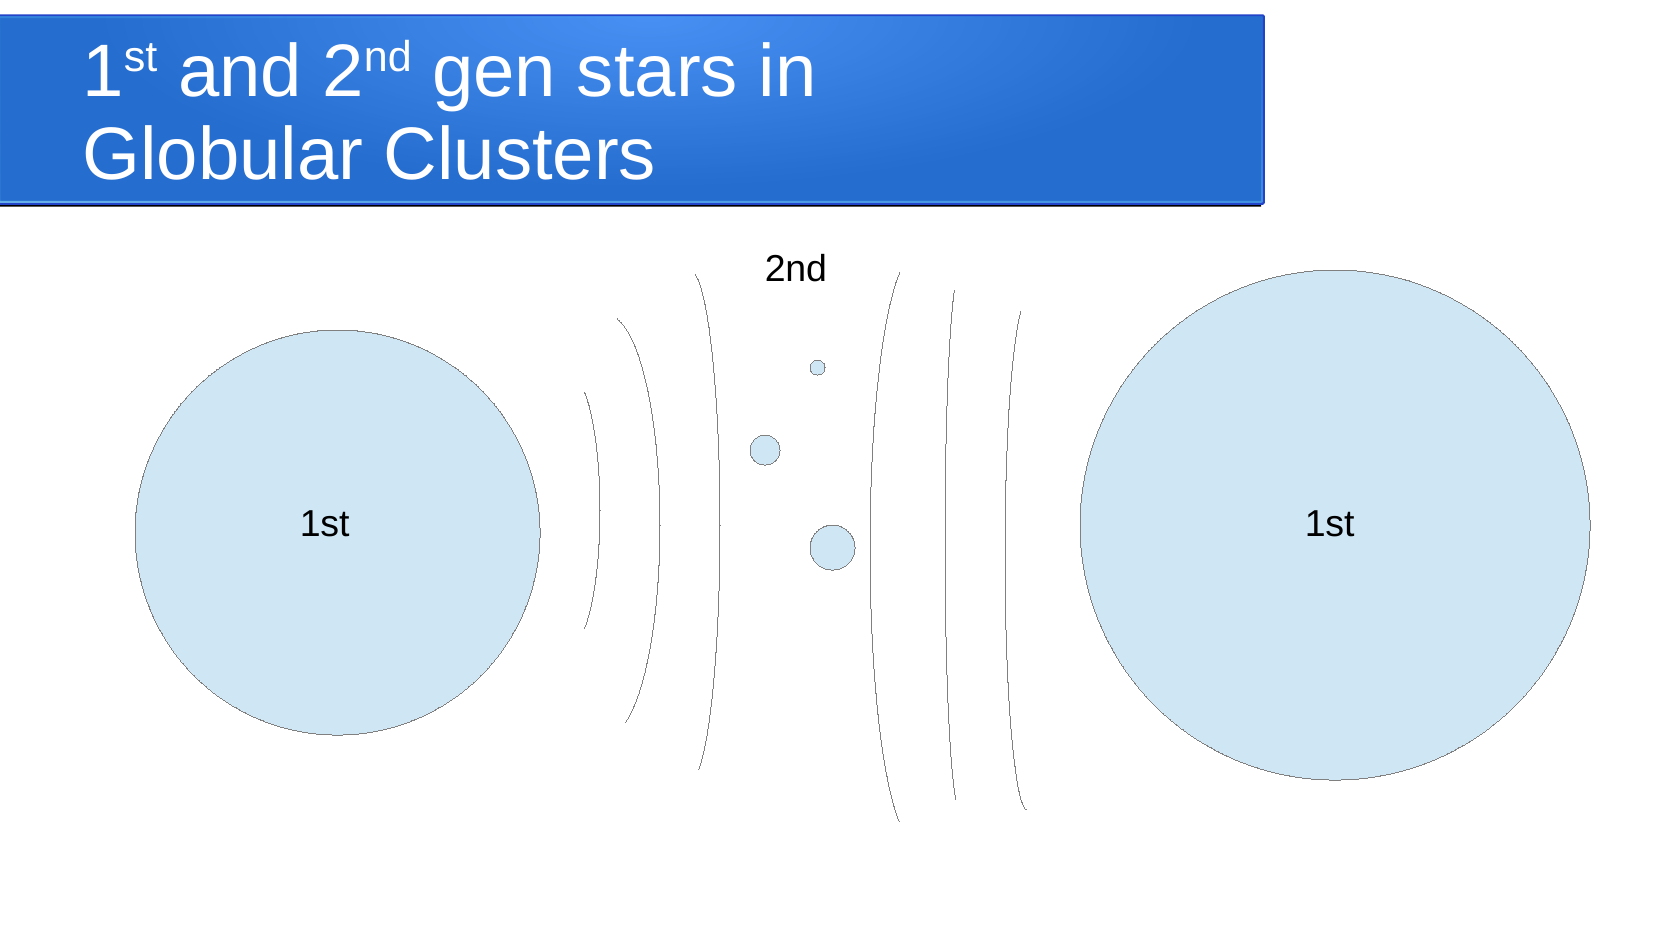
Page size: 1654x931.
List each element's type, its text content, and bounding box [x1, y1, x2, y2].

text_box [135, 330, 541, 736]
text_box 1st [1290, 495, 1456, 552]
text_box [810, 525, 856, 571]
text_box [750, 435, 781, 466]
text_box 1st [285, 495, 406, 552]
title 1st and 2nd gen stars in Globular Clusters [82, 27, 1235, 197]
text_box 2nd [750, 240, 856, 297]
text_box [810, 360, 826, 376]
text_box [1080, 270, 1591, 781]
